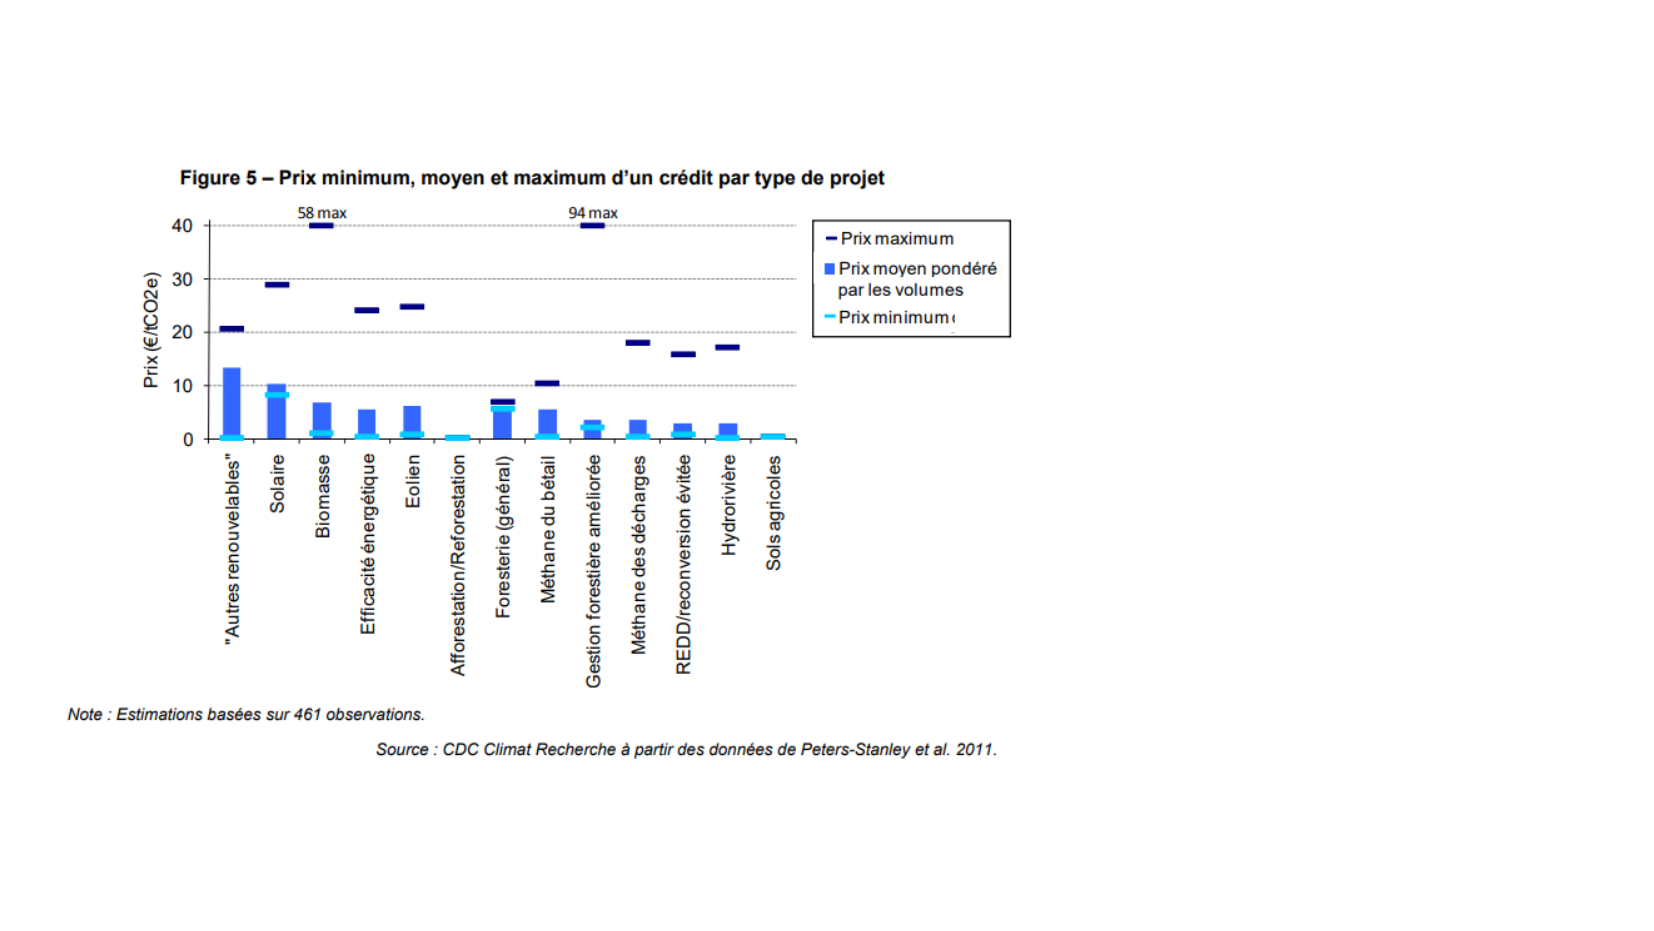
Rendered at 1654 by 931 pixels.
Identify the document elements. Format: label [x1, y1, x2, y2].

picture [59, 147, 1025, 784]
